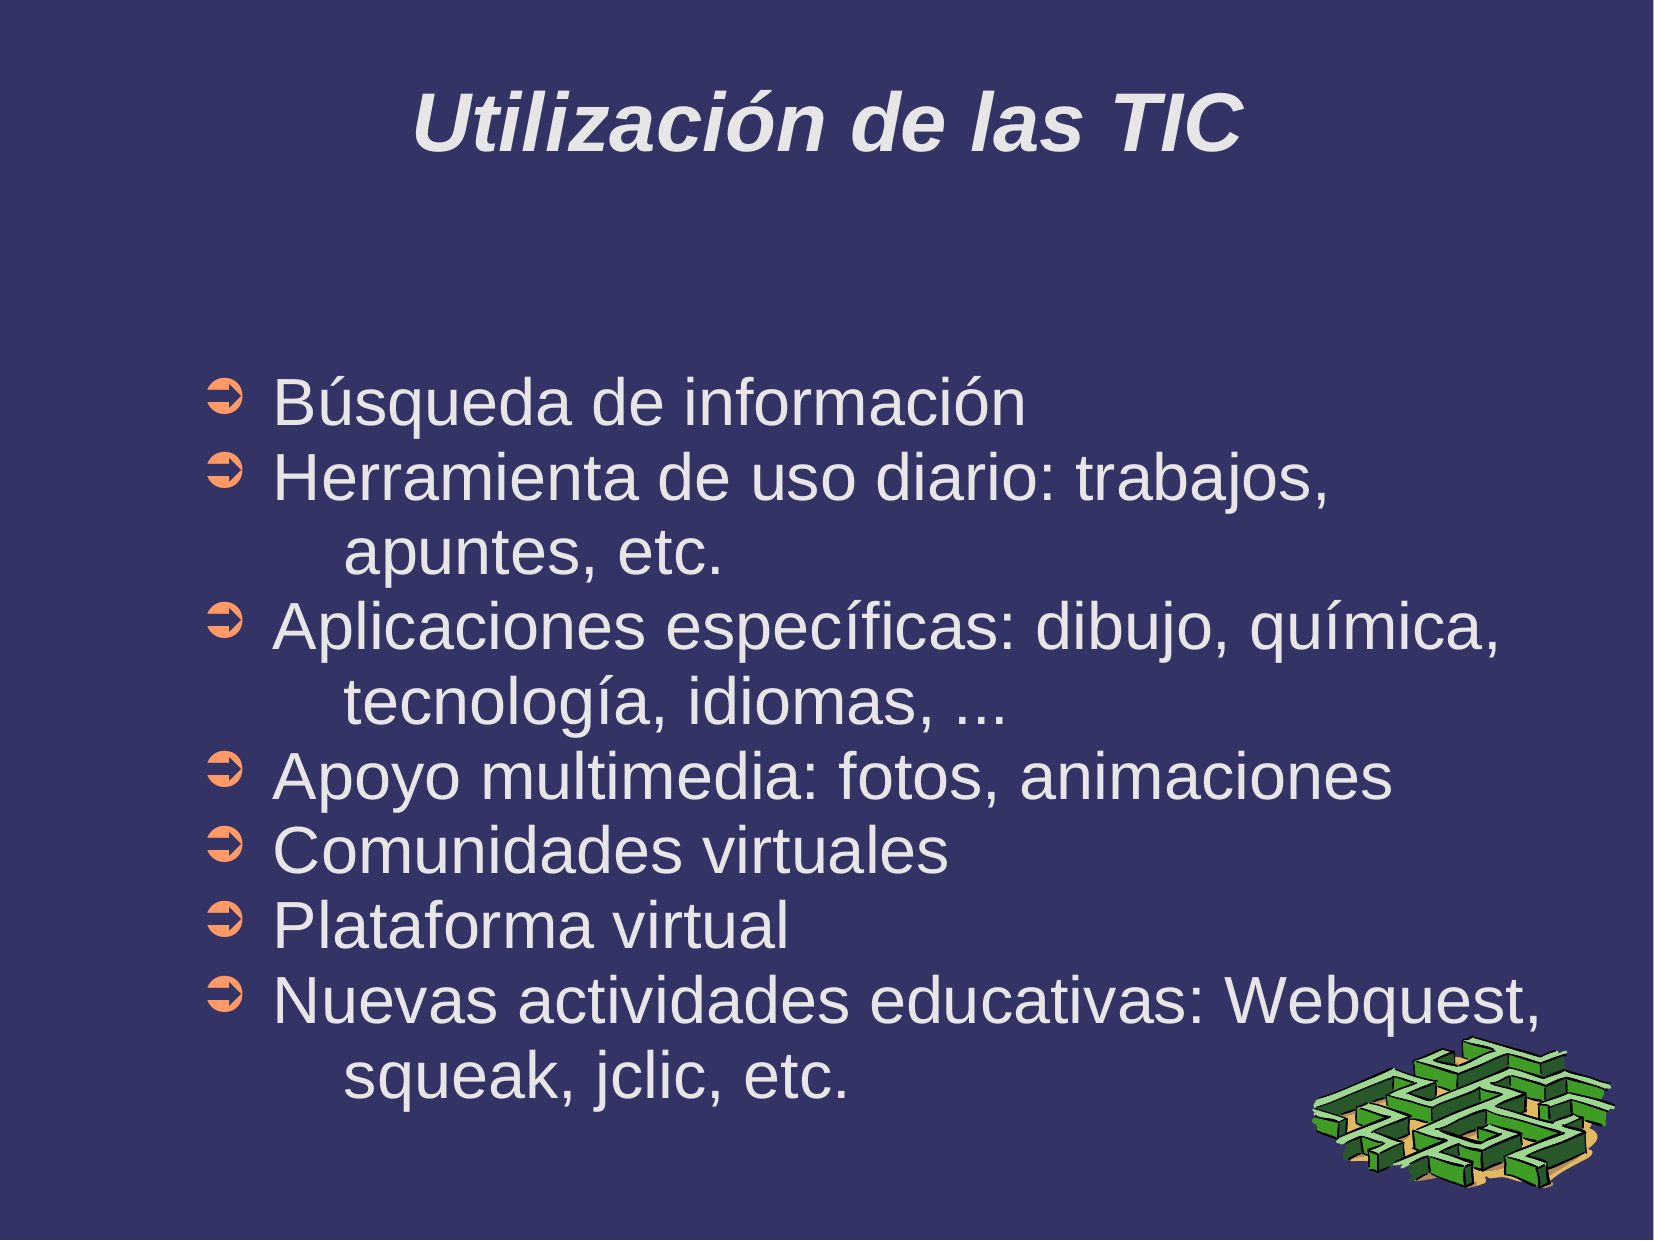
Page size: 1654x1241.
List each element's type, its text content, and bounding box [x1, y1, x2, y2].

title Utilización de las TIC [121, 19, 1534, 227]
list Búsqueda de información Herramienta de uso diario: trabajos, apuntes, etc. Aplicaciones específicas: dibujo, química, tecnología, idiomas, ... Apoyo multimedia: fotos, animaciones Comunidades virtuales Plataforma virtual Nuevas actividades educativas: Webquest, squeak, jclic, etc. [178, 364, 1570, 1147]
